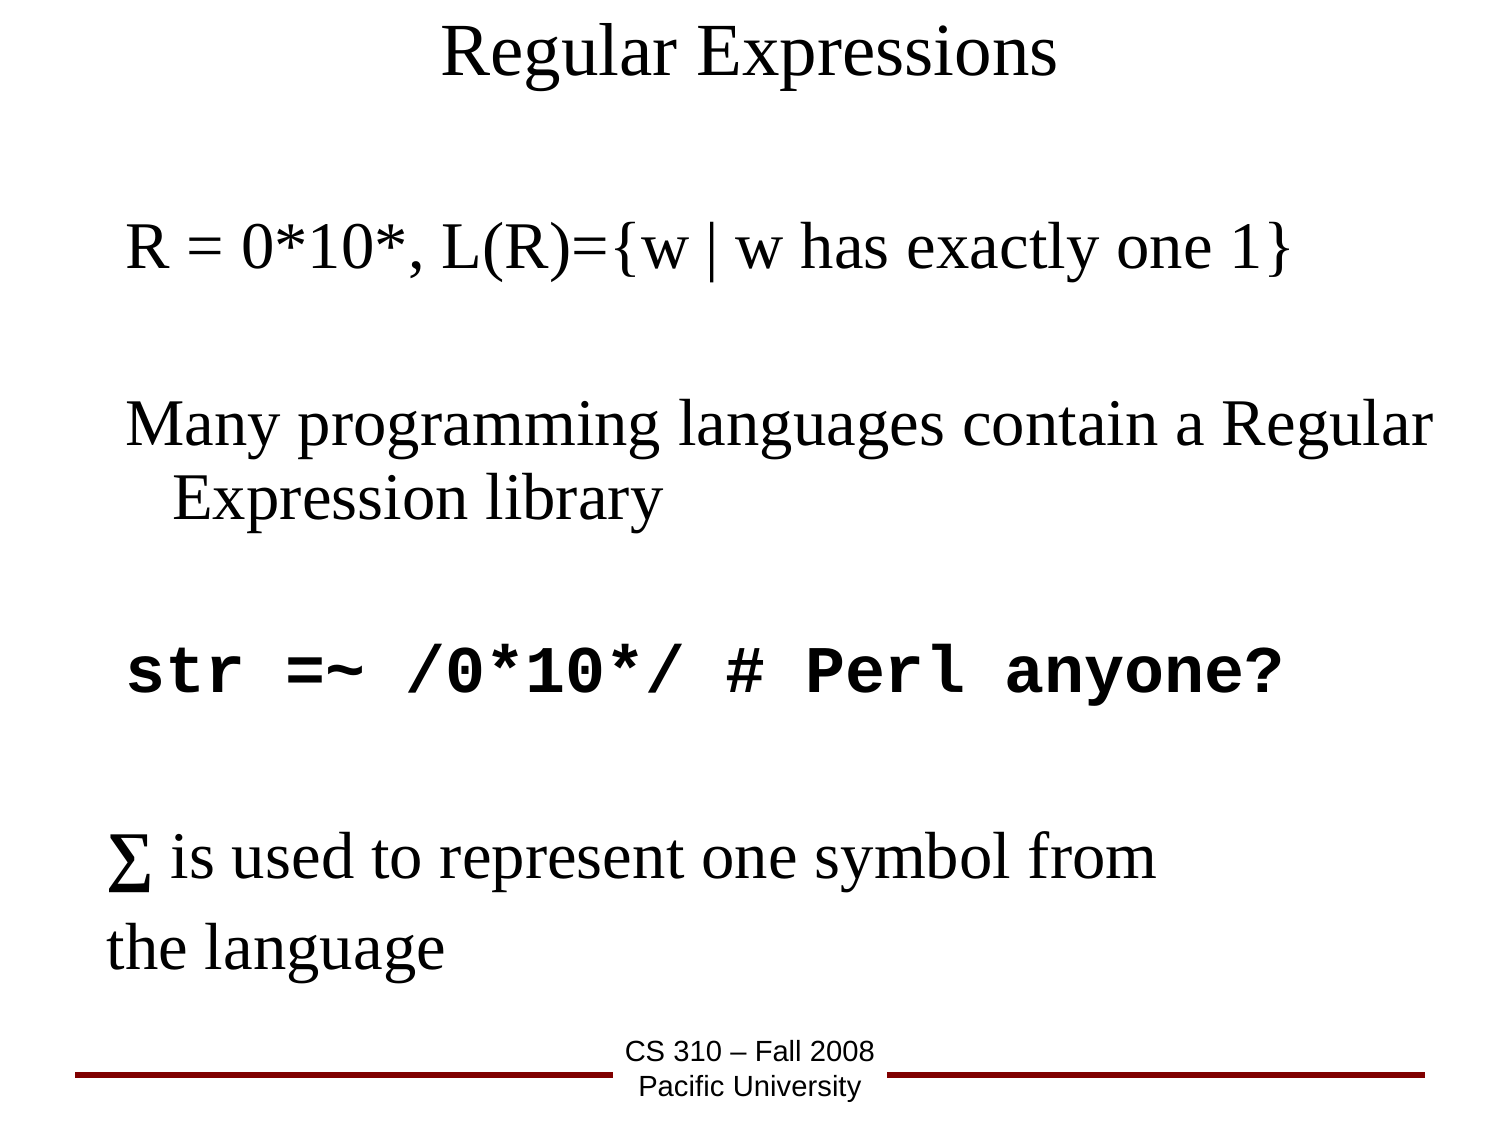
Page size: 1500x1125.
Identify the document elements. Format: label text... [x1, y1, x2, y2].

list R = 0*10*, L(R)={w | w has exactly one 1} Many programming languages contain a Regular Expression library str =~ /0*10*/ # Perl anyone? ∑ is used to represent one symbol from the language [35, 112, 1476, 1048]
title Regular Expressions [112, 0, 1388, 103]
